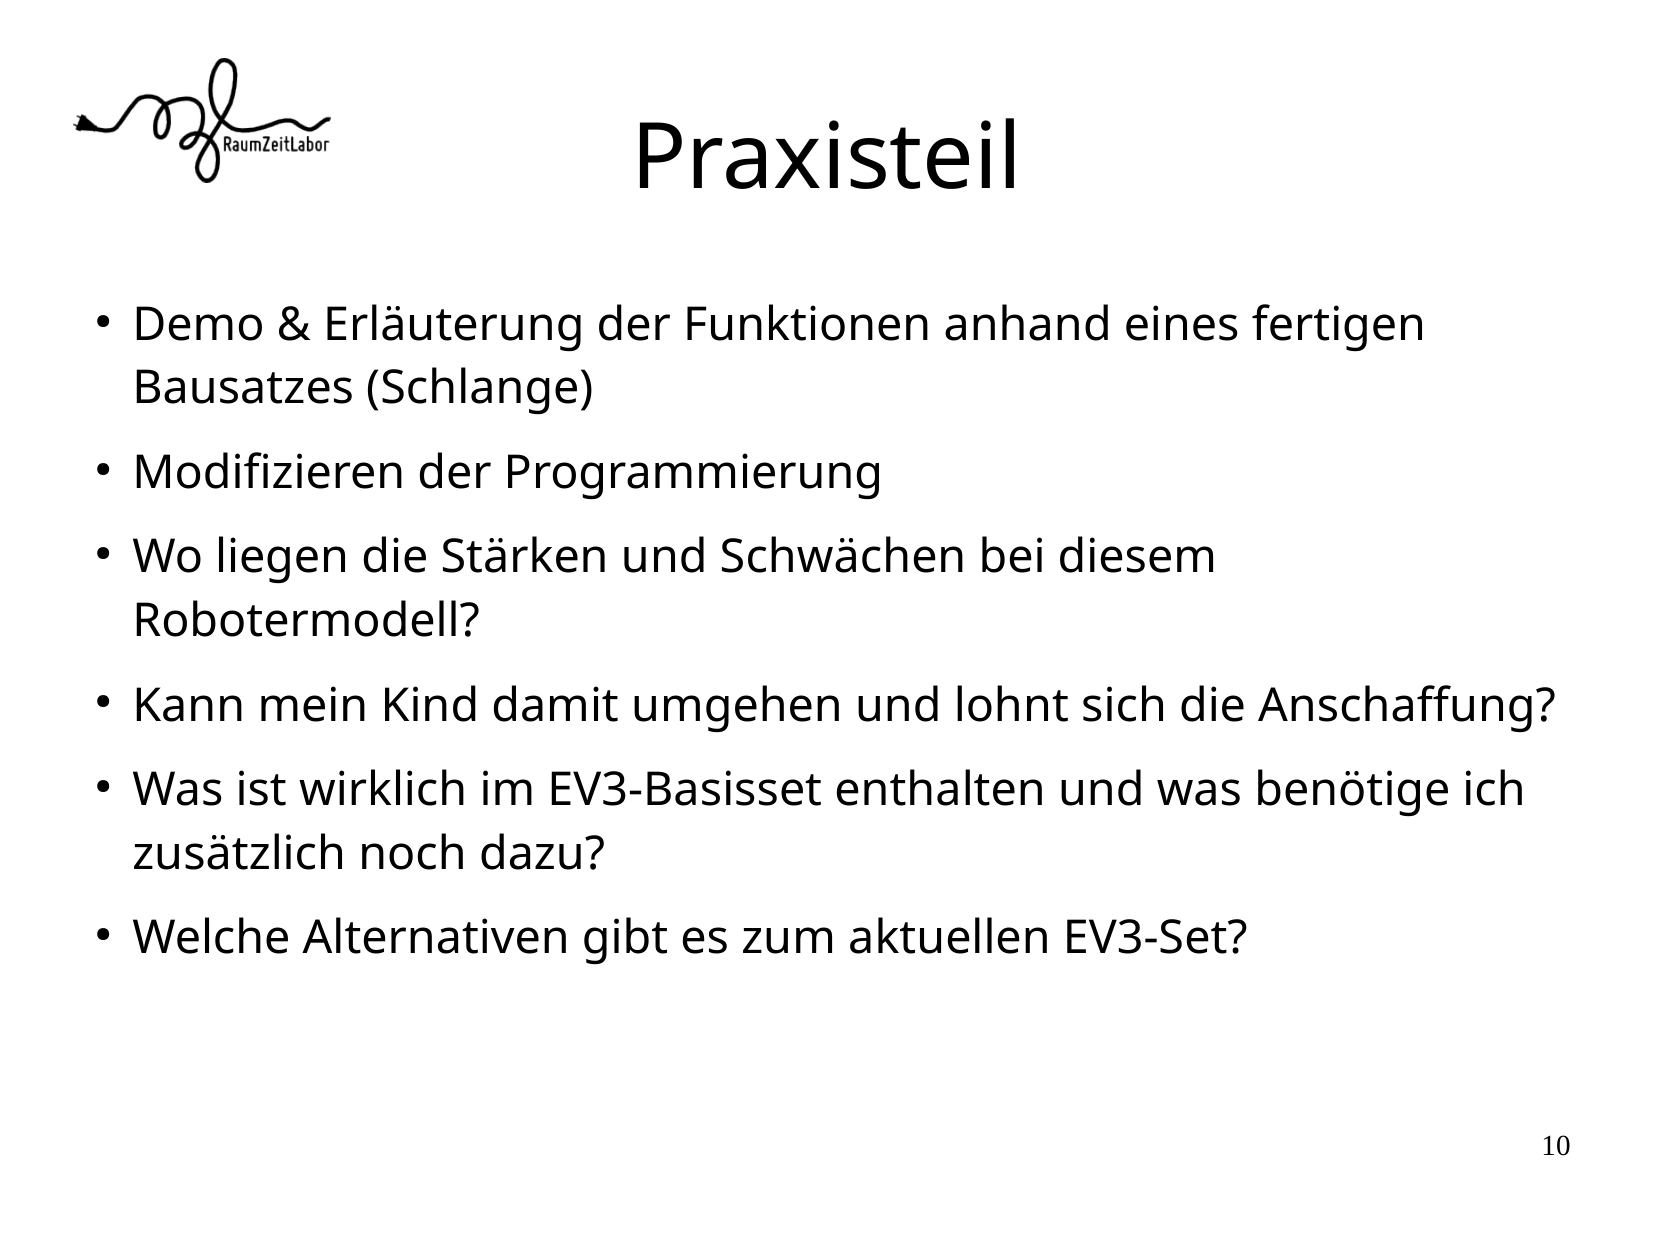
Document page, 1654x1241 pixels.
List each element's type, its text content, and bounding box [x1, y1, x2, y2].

list Demo & Erläuterung der Funktionen anhand eines fertigen Bausatzes (Schlange) Modifizieren der Programmierung Wo liegen die Stärken und Schwächen bei diesem Robotermodell? Kann mein Kind damit umgehen und lohnt sich die Anschaffung? Was ist wirklich im EV3-Basisset enthalten und was benötige ich zusätzlich noch dazu? Welche Alternativen gibt es zum aktuellen EV3-Set? [82, 290, 1571, 1010]
picture [73, 58, 331, 183]
title Praxisteil [82, 49, 1571, 257]
